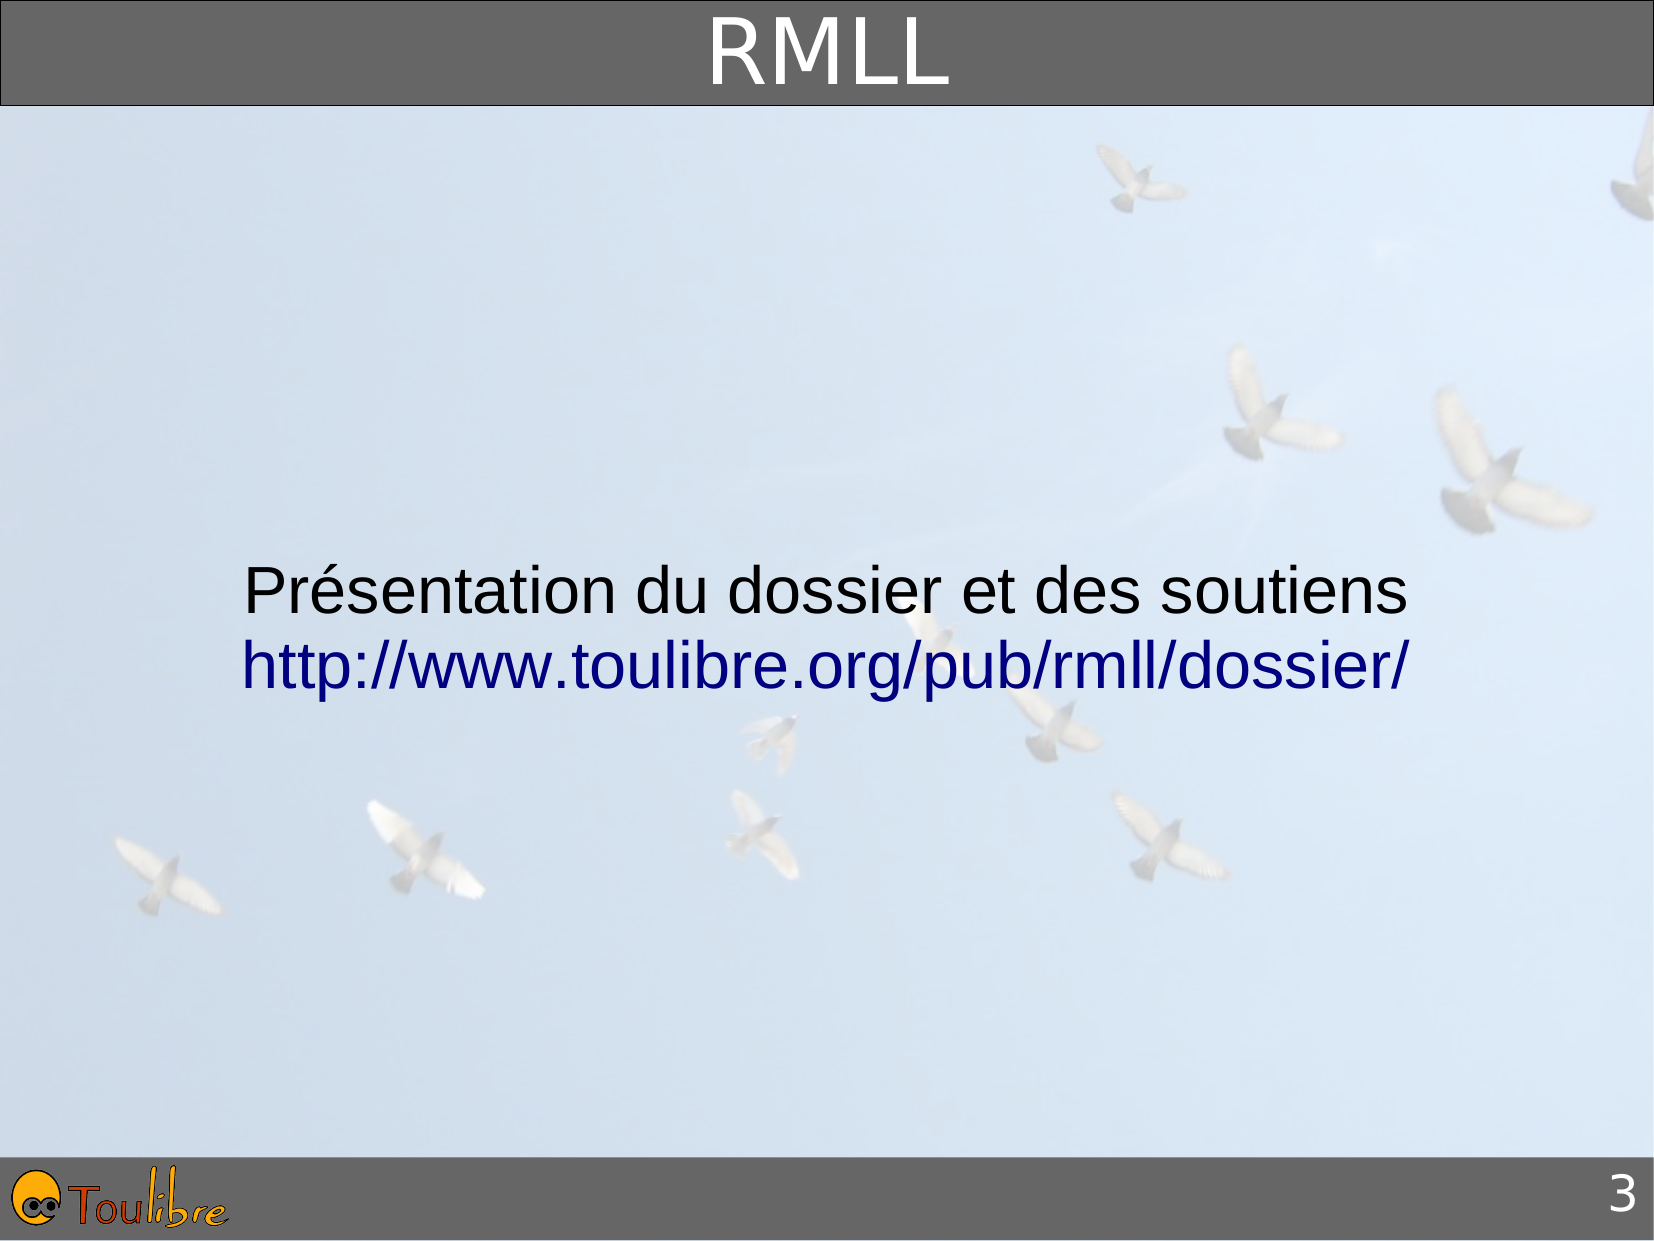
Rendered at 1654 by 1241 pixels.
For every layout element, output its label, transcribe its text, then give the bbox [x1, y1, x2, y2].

subtitle Présentation du dossier et des soutiens http://www.toulibre.org/pub/rmll/dossier/ [82, 154, 1571, 1102]
title RMLL [0, 0, 1654, 107]
picture [11, 1165, 229, 1228]
